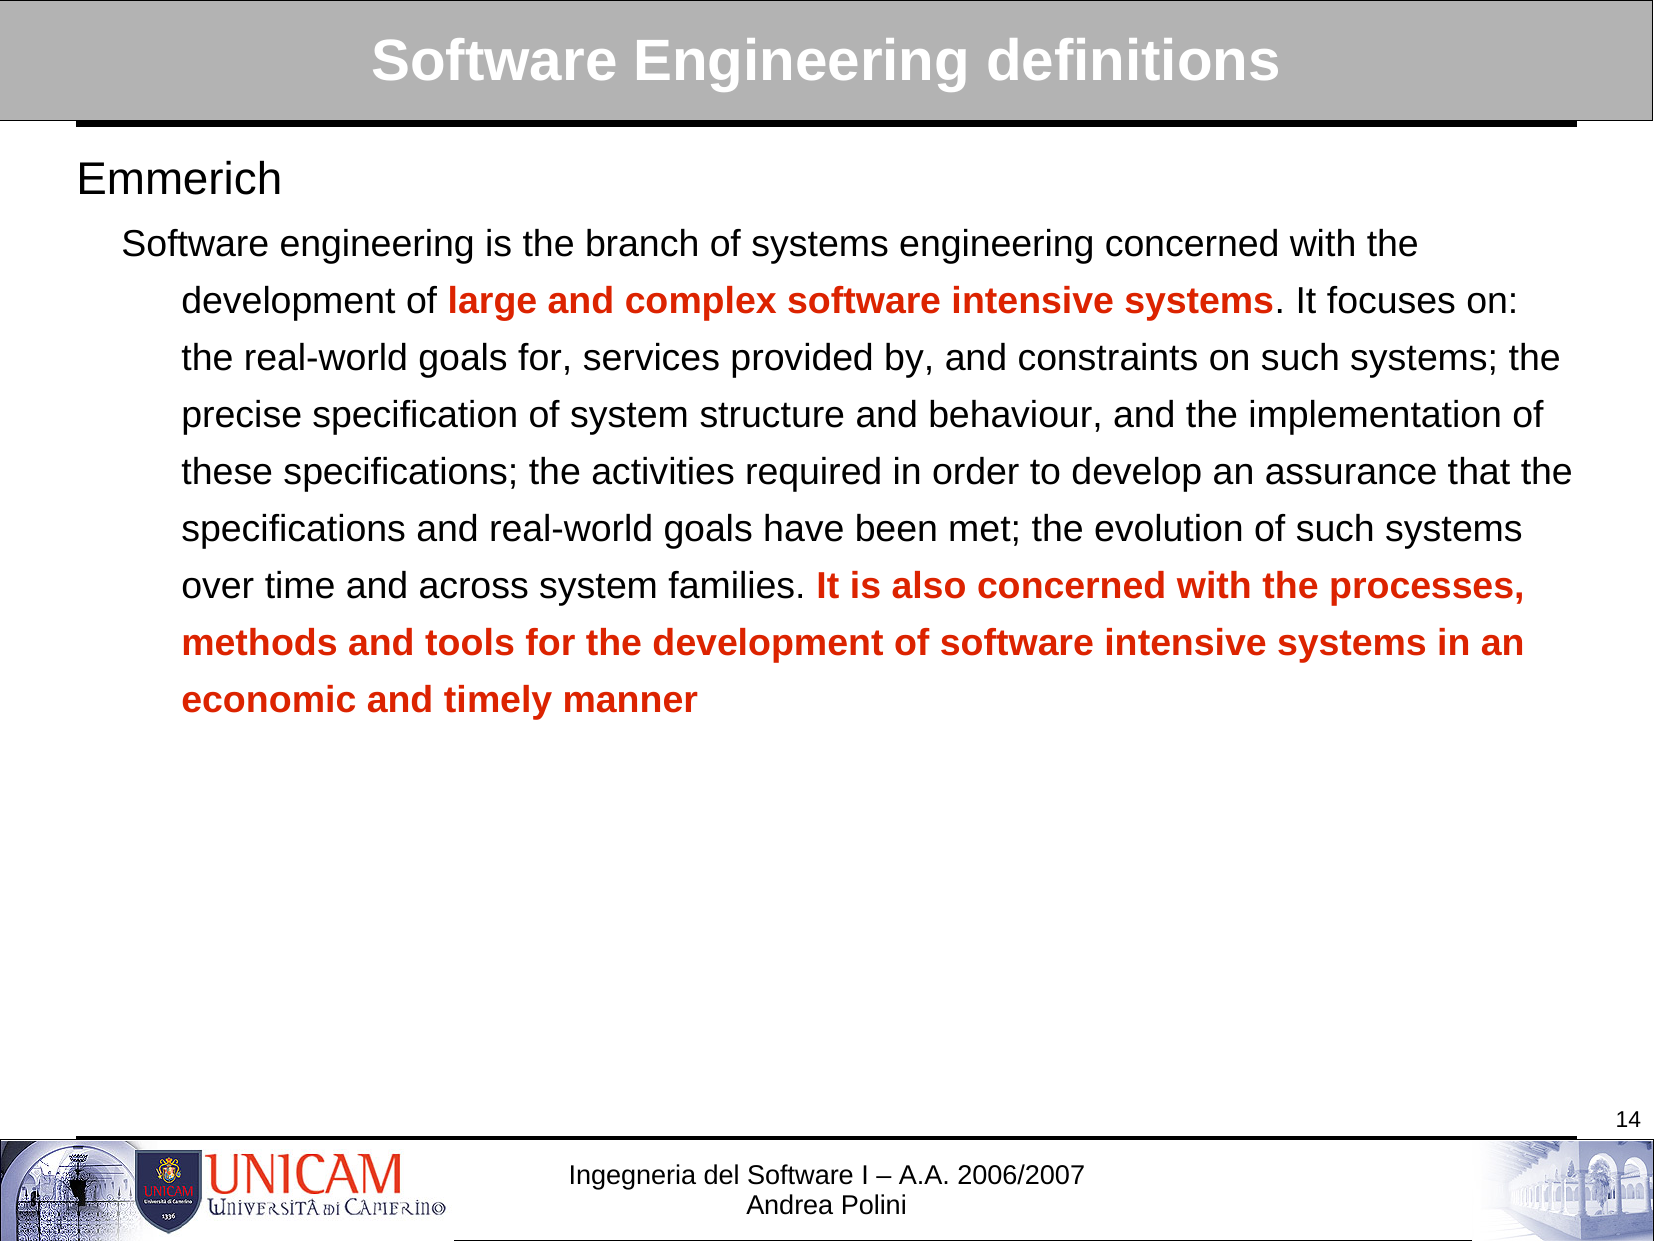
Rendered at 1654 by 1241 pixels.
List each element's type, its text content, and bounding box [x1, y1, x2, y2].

picture [1472, 1141, 1653, 1241]
title Software Engineering definitions [0, 0, 1653, 121]
list Emmerich Software engineering is the branch of systems engineering concerned with the development of large and complex software intensive systems. It focuses on: the real-world goals for, services provided by, and constraints on such systems; the precise specification of system structure and behaviour, and the implementation of these specifications; the activities required in order to develop an assurance that the specifications and real-world goals have been met; the evolution of such systems over time and across system families. It is also concerned with the processes, methods and tools for the development of software intensive systems in an economic and timely manner [76, 152, 1577, 880]
picture [0, 1141, 454, 1241]
